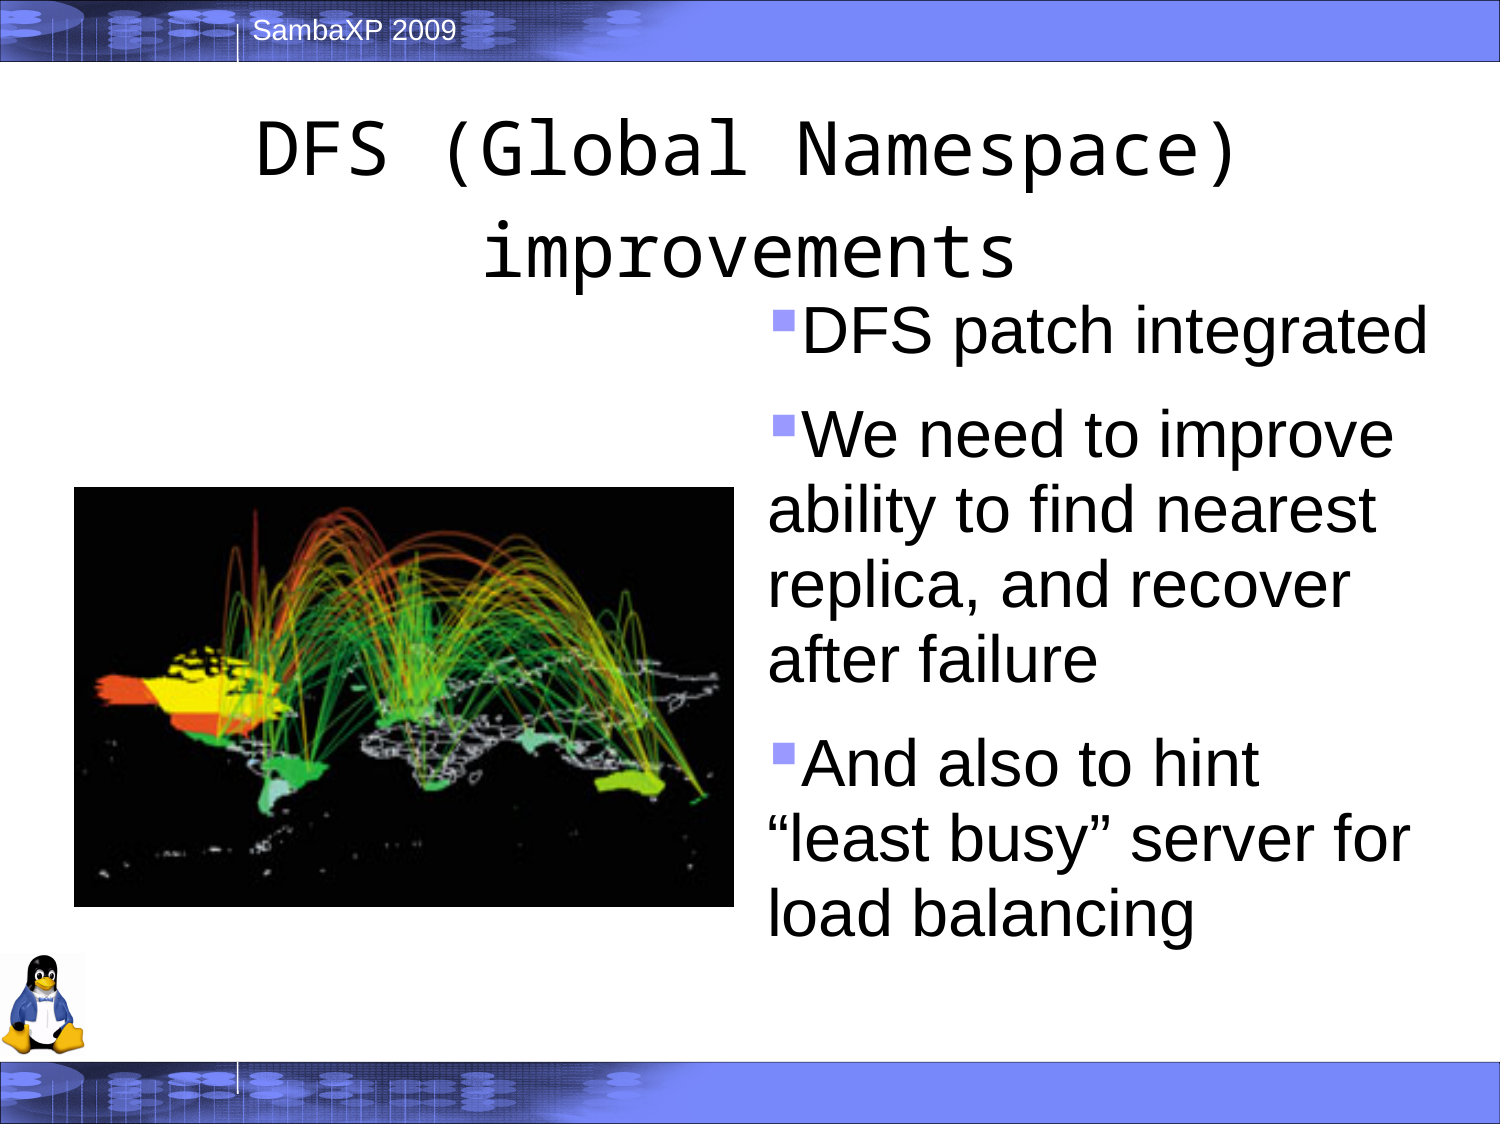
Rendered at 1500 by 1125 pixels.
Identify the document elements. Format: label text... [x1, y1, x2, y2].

list DFS patch integrated We need to improve ability to find nearest replica, and recover after failure And also to hint “least busy” server for load balancing [767, 293, 1433, 951]
picture [74, 487, 734, 907]
picture [1, 1063, 1499, 1123]
picture [1, 1, 1499, 61]
title DFS (Global Namespace) improvements [75, 110, 1426, 285]
